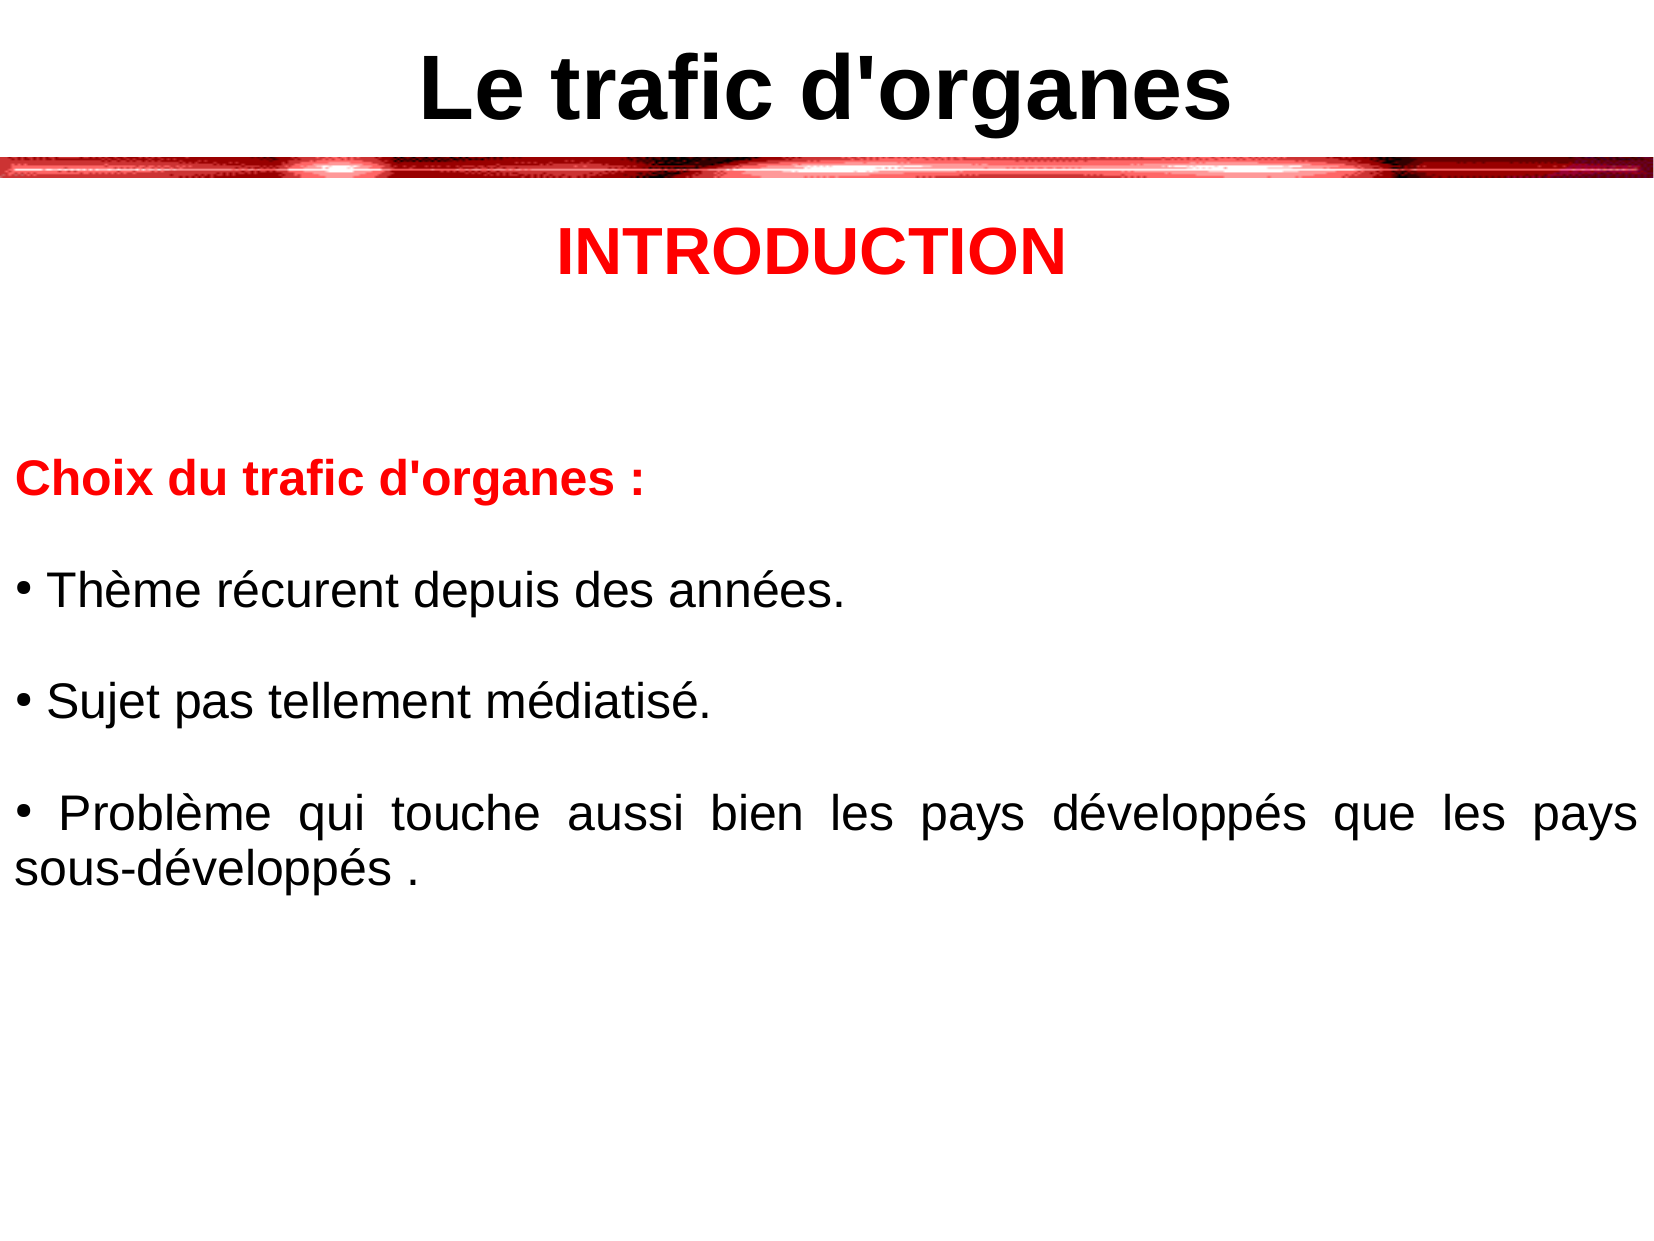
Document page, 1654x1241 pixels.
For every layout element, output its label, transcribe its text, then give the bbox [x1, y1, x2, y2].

picture [0, 157, 1654, 178]
text_box Le trafic d'organes [0, 29, 1654, 148]
text_box Choix du trafic d'organes : Thème récurent depuis des années. Sujet pas tellement médiatisé. Problème qui touche aussi bien les pays développés que les pays sous-développés . [0, 442, 1654, 905]
text_box INTRODUCTION [501, 206, 1123, 297]
